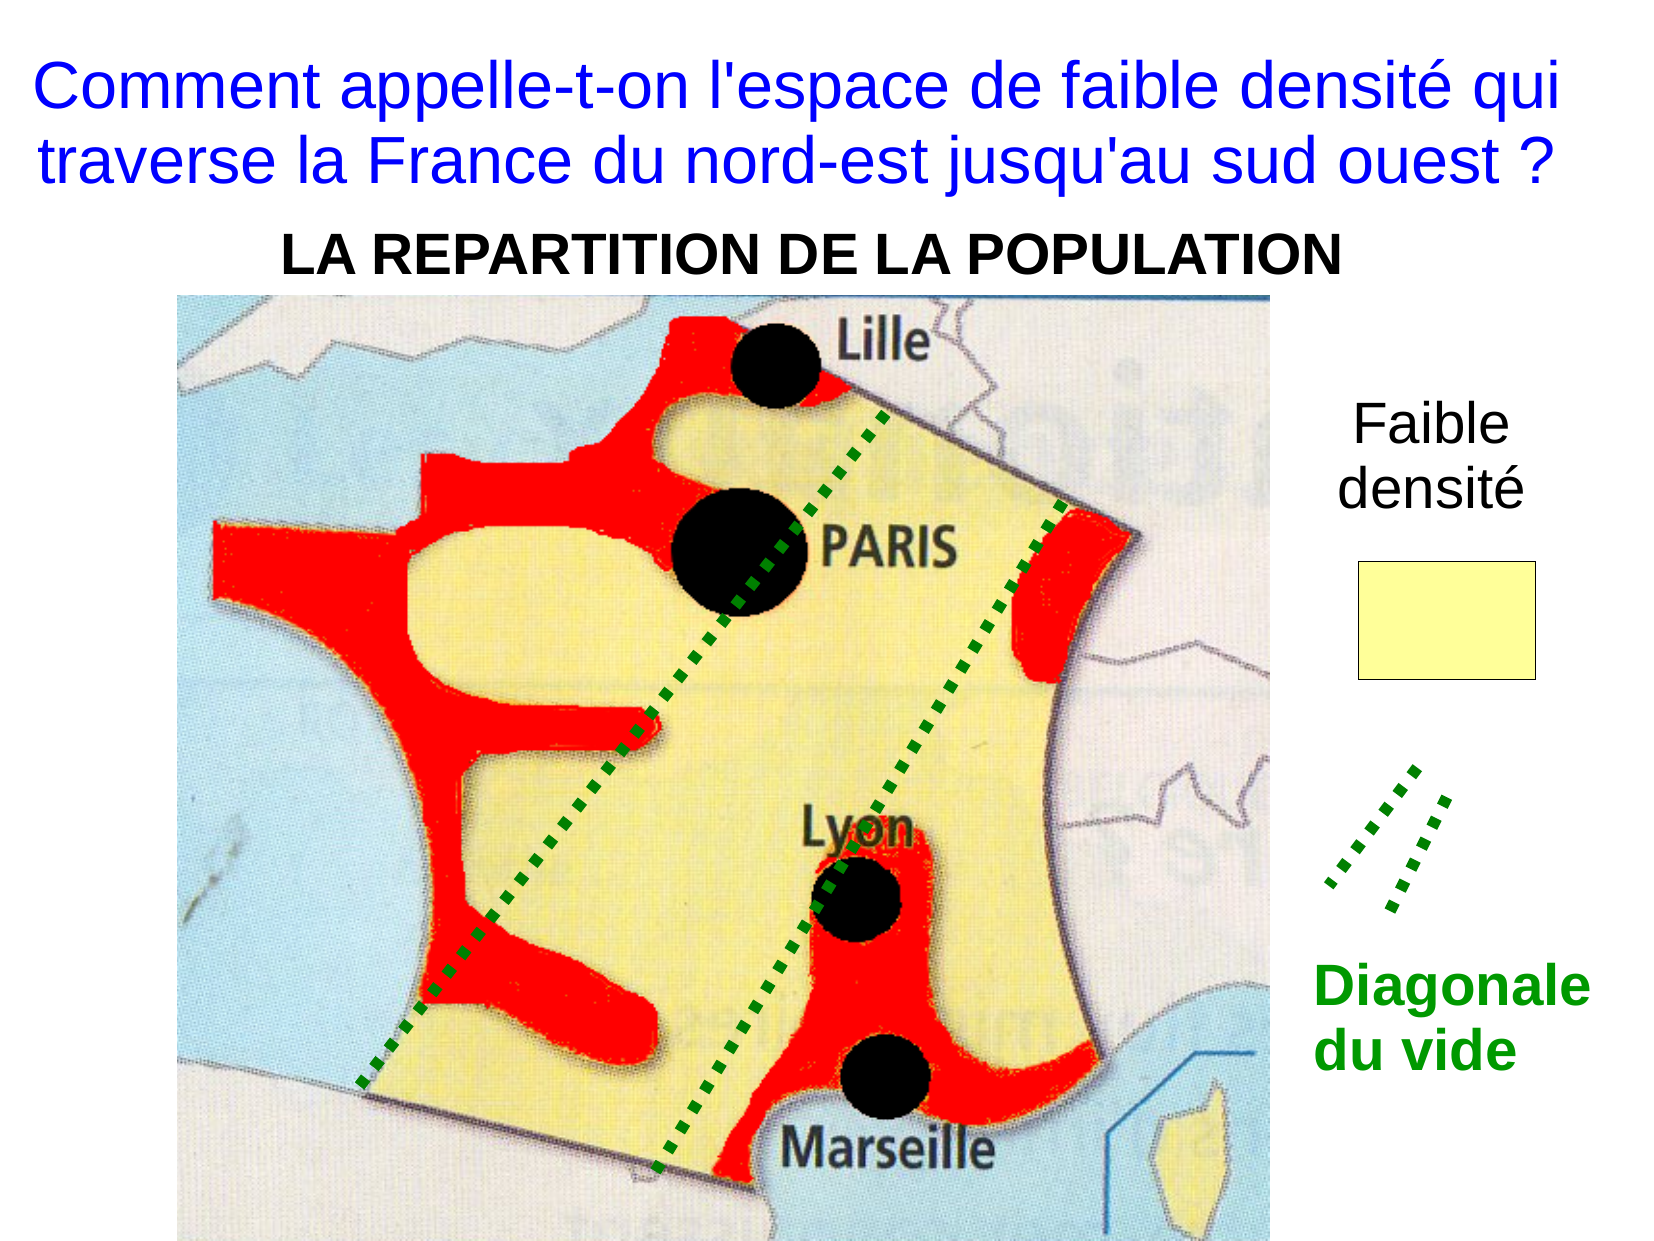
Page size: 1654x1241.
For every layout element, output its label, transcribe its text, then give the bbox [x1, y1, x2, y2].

text_box Diagonale du vide [1299, 944, 1625, 1215]
text_box Faible densité [1299, 383, 1565, 529]
text_box LA REPARTITION DE LA POPULATION [29, 213, 1595, 296]
title Comment appelle-t-on l'espace de faible densité qui traverse la France du nord-est jusqu'au sud ouest ? [29, 10, 1566, 235]
picture [177, 296, 1270, 1241]
text_box [1358, 561, 1536, 680]
